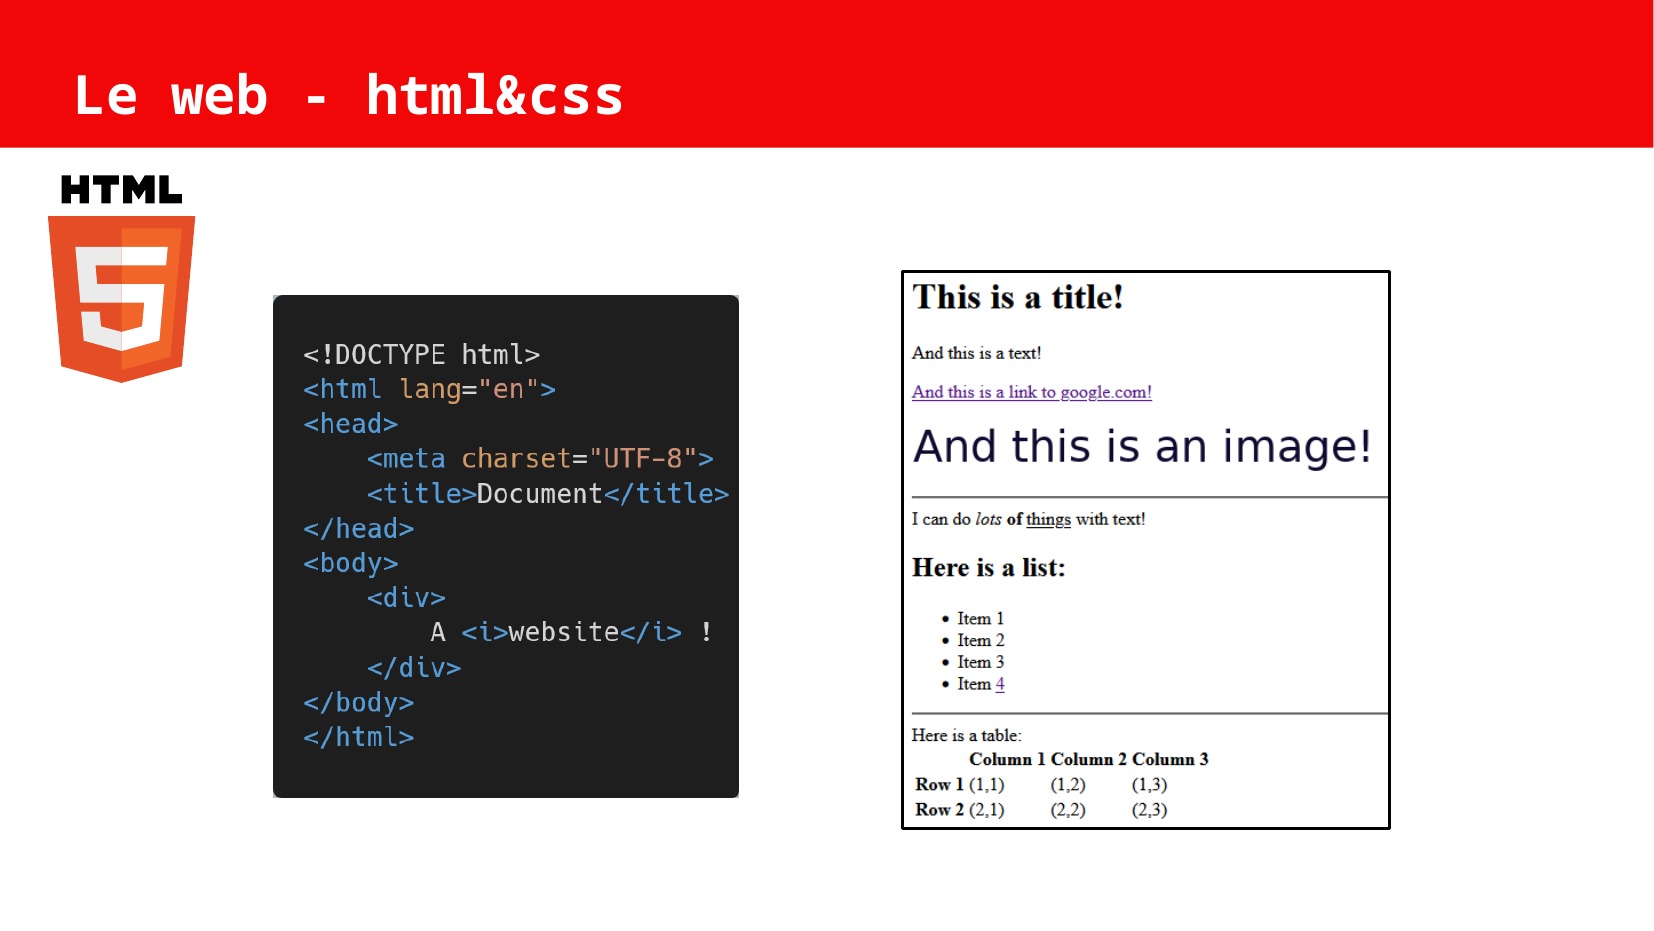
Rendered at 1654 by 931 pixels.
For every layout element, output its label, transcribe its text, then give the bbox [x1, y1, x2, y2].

text_box [0, 0, 1654, 148]
text_box Le web - html&css [59, 49, 1506, 119]
picture [47, 174, 196, 384]
picture [273, 295, 739, 798]
picture [904, 273, 1388, 827]
